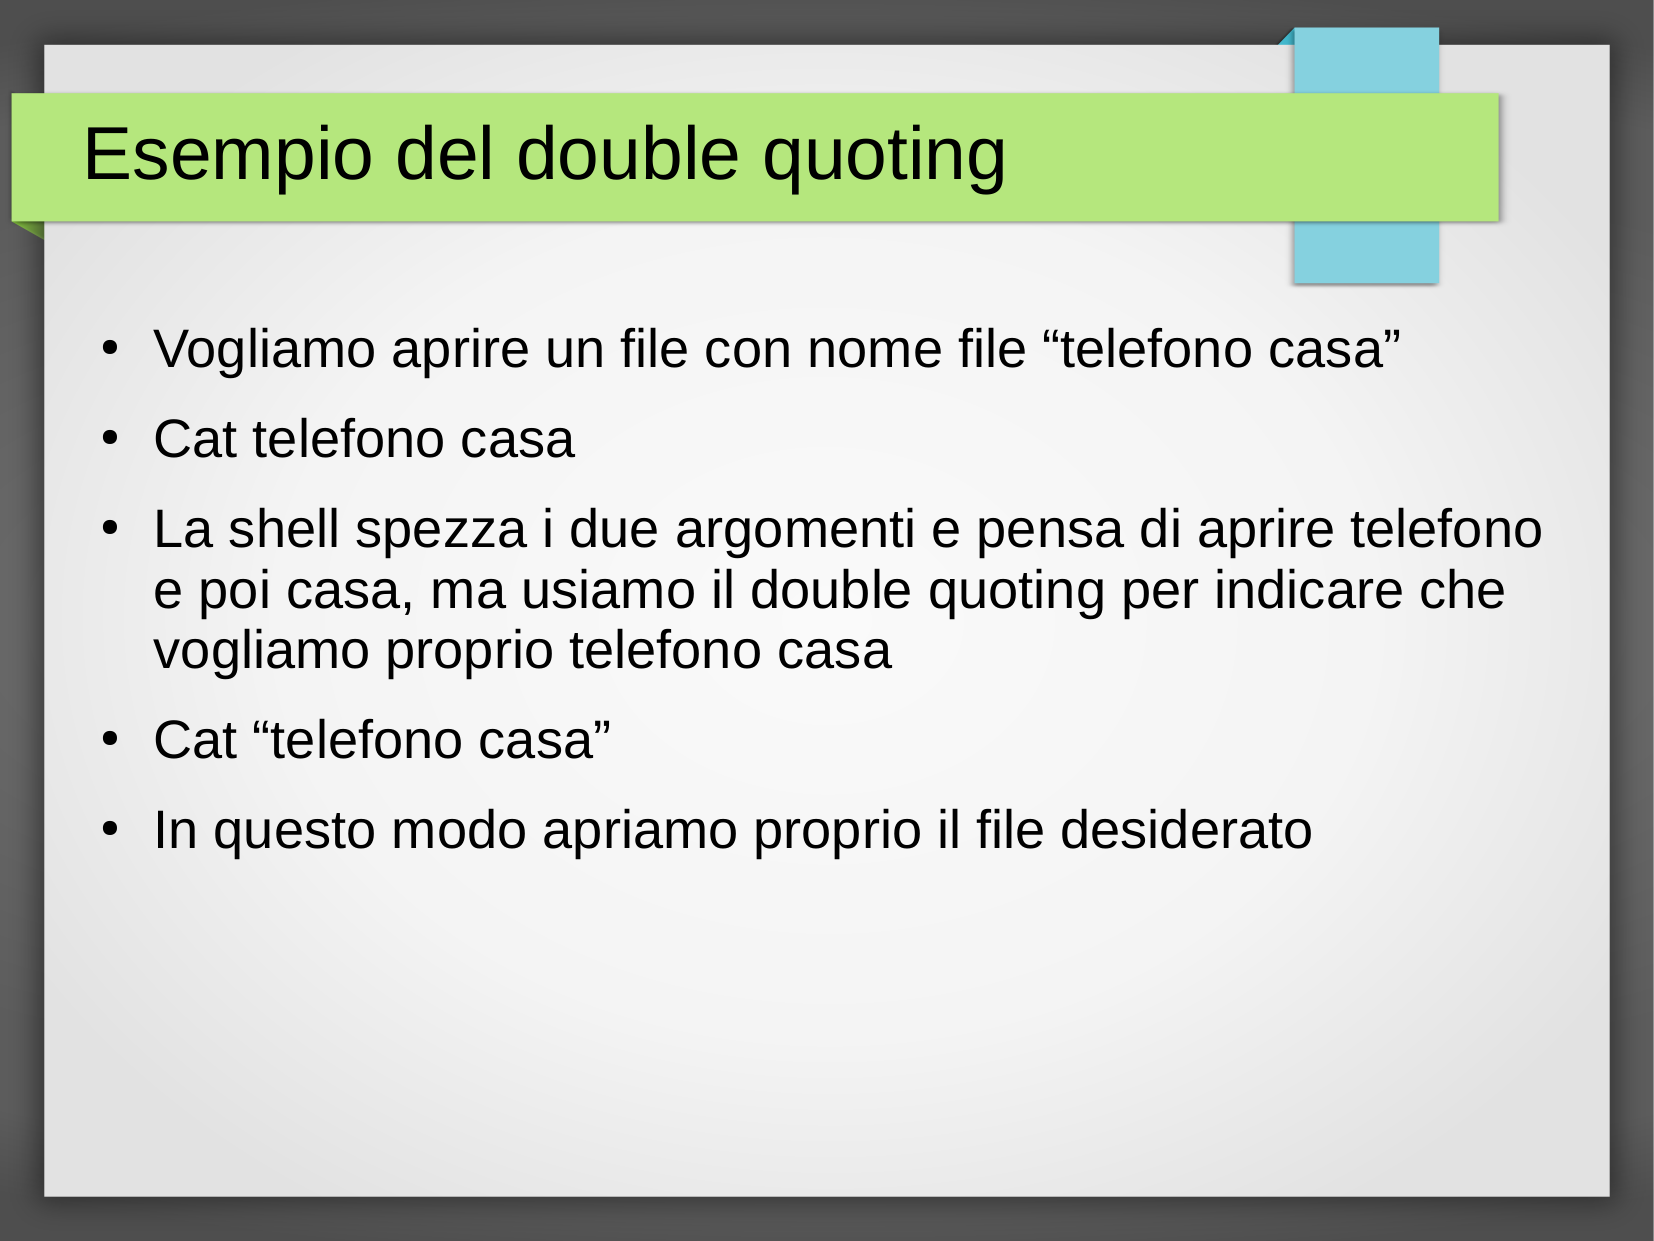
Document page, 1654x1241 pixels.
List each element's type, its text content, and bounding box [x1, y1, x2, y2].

list Vogliamo aprire un file con nome file “telefono casa” Cat telefono casa La shell spezza i due argomenti e pensa di aprire telefono e poi casa, ma usiamo il double quoting per indicare che vogliamo proprio telefono casa Cat “telefono casa” In questo modo apriamo proprio il file desiderato [82, 318, 1571, 1039]
title Esempio del double quoting [82, 94, 1264, 213]
picture [0, 0, 1654, 1241]
